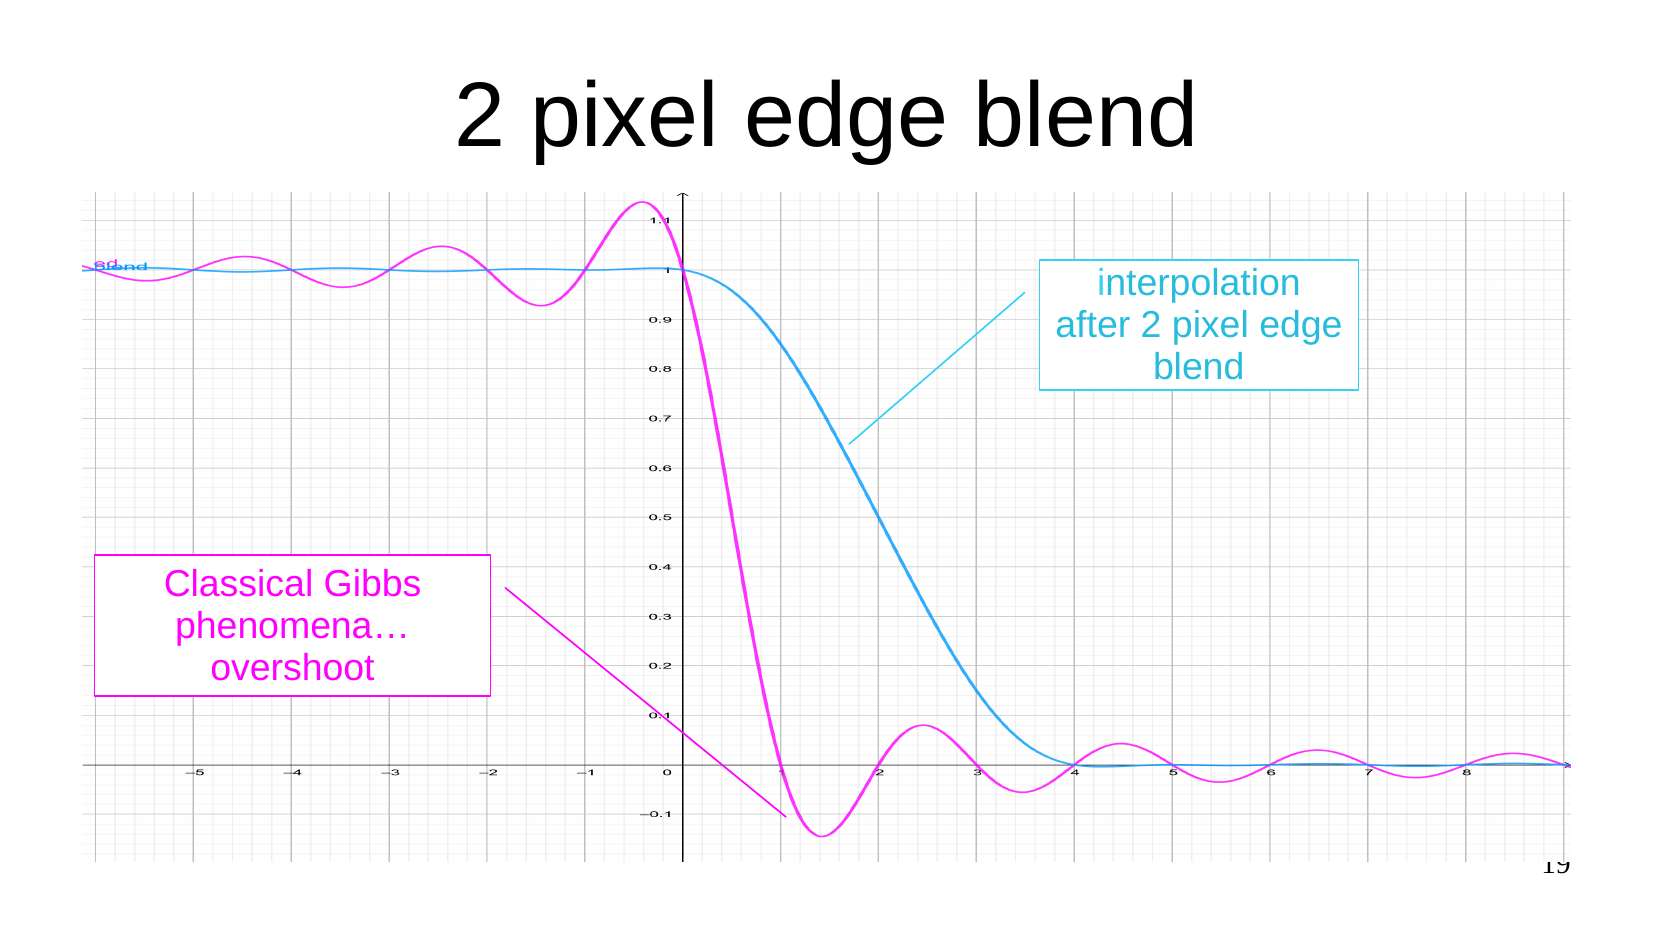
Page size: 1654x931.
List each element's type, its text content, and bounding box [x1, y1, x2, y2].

text_box Classical Gibbs phenomena… overshoot [94, 555, 491, 696]
text_box interpolation after 2 pixel edge blend [1039, 260, 1358, 390]
title 2 pixel edge blend [82, 37, 1571, 192]
picture [82, 192, 1571, 862]
